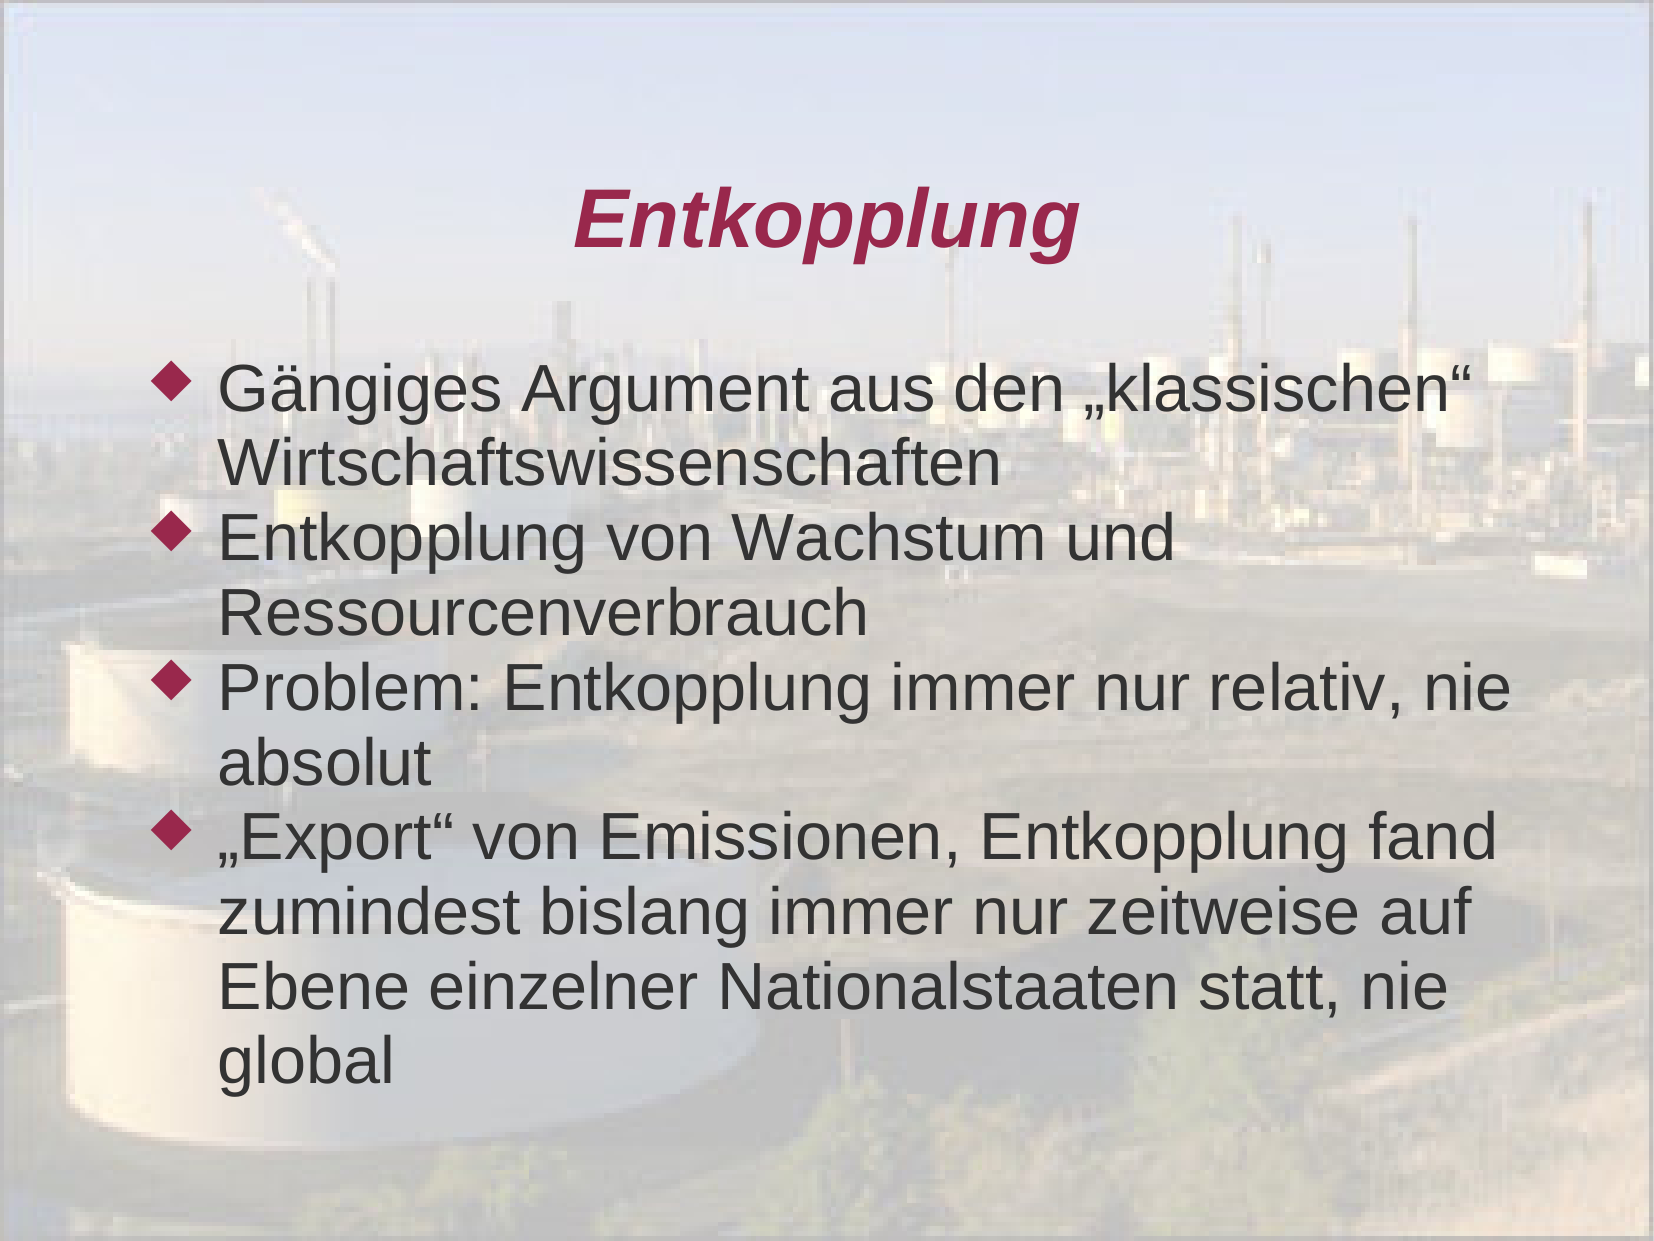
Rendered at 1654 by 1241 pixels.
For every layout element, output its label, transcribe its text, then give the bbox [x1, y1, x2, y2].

list Gängiges Argument aus den „klassischen“ Wirtschaftswissenschaften Entkopplung von Wachstum und Ressourcenverbrauch Problem: Entkopplung immer nur relativ, nie absolut „Export“ von Emissionen, Entkopplung fand zumindest bislang immer nur zeitweise auf Ebene einzelner Nationalstaaten statt, nie global [134, 350, 1516, 1170]
title Entkopplung [121, 114, 1534, 322]
picture [0, 0, 1654, 1241]
